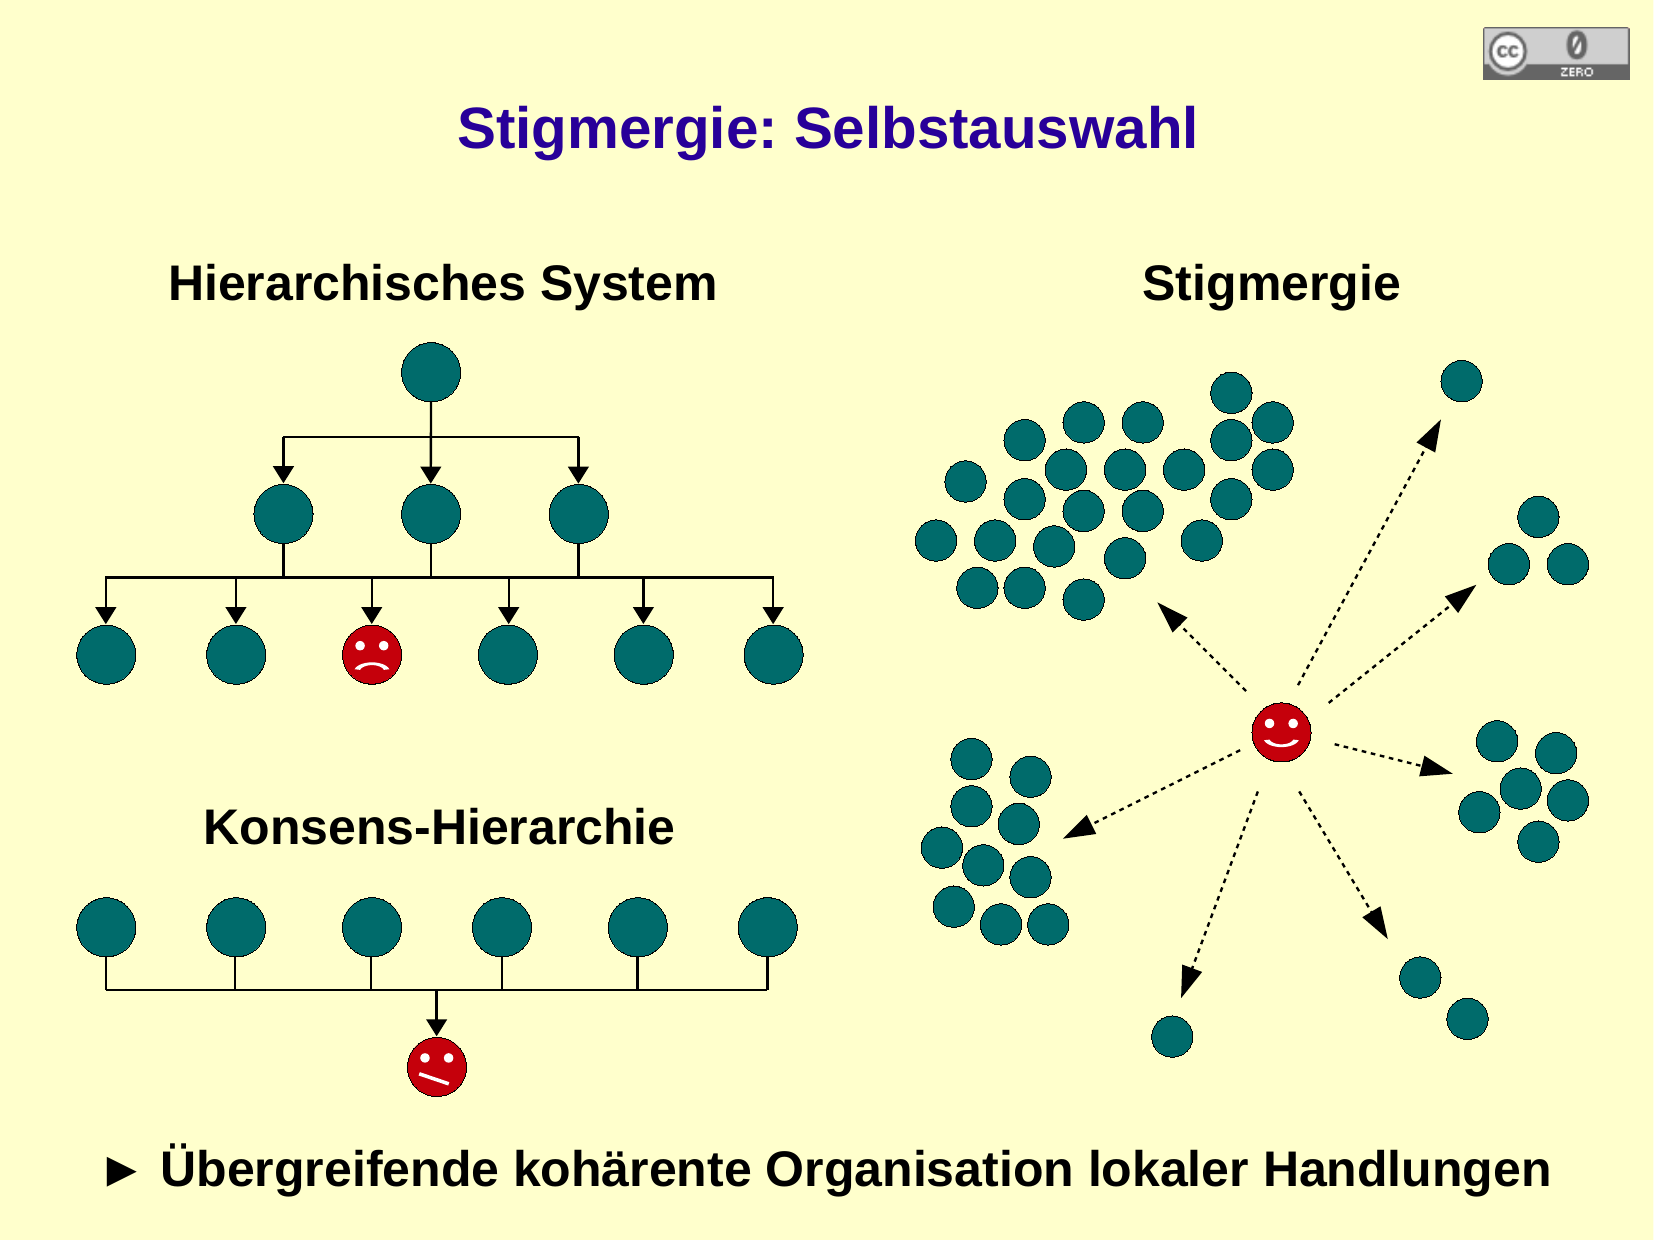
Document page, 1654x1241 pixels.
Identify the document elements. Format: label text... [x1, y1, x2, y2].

text_box [1517, 820, 1560, 863]
text_box [1458, 791, 1501, 833]
text_box [1251, 702, 1312, 762]
text_box [206, 897, 266, 957]
text_box [1210, 478, 1253, 520]
text_box [1163, 448, 1205, 491]
text_box [407, 1037, 467, 1097]
text_box [1104, 537, 1146, 579]
text_box [962, 844, 1004, 887]
text_box Hierarchisches System [153, 248, 733, 320]
text_box [608, 897, 668, 957]
text_box [1547, 779, 1589, 822]
text_box [1210, 419, 1253, 461]
text_box [253, 484, 314, 544]
text_box [401, 484, 461, 544]
text_box [342, 625, 402, 685]
text_box [1062, 401, 1105, 444]
text_box Konsens-Hierarchie [189, 791, 691, 863]
text_box [76, 897, 136, 957]
text_box [738, 897, 798, 957]
text_box [915, 519, 957, 562]
text_box [921, 826, 963, 869]
text_box [1104, 448, 1146, 491]
text_box [1122, 401, 1164, 444]
text_box [933, 885, 975, 928]
text_box [1399, 956, 1442, 999]
text_box [980, 903, 1022, 946]
text_box [944, 460, 987, 503]
text_box [1446, 998, 1489, 1040]
text_box [76, 625, 136, 685]
text_box [1500, 767, 1542, 810]
text_box [614, 625, 674, 685]
text_box [1440, 360, 1483, 402]
title Stigmergie: Selbstauswahl [86, 49, 1571, 207]
text_box [342, 897, 402, 957]
text_box [472, 897, 532, 957]
text_box [401, 342, 461, 402]
text_box [1488, 543, 1530, 585]
text_box [549, 484, 609, 544]
text_box [956, 567, 999, 609]
text_box Stigmergie [1127, 248, 1417, 320]
text_box [1251, 448, 1294, 491]
text_box [1535, 732, 1577, 774]
text_box [206, 625, 266, 685]
text_box [998, 803, 1040, 845]
text_box [1003, 567, 1046, 609]
text_box [1027, 903, 1069, 946]
text_box [1009, 856, 1052, 898]
text_box [1062, 490, 1105, 532]
text_box [1045, 448, 1087, 491]
text_box [1122, 490, 1164, 532]
text_box [1181, 519, 1223, 562]
text_box [974, 519, 1016, 562]
text_box [1003, 478, 1046, 520]
text_box [1003, 419, 1046, 461]
text_box [744, 625, 804, 685]
text_box [1009, 756, 1052, 798]
text_box [1547, 543, 1589, 585]
text_box [1062, 578, 1105, 621]
picture [1483, 27, 1630, 80]
text_box [1251, 401, 1294, 444]
text_box [1033, 525, 1075, 568]
text_box [1151, 1015, 1193, 1058]
text_box [950, 738, 993, 780]
text_box [950, 785, 993, 827]
text_box [478, 625, 538, 685]
text_box [1476, 720, 1518, 762]
text_box [1517, 496, 1560, 538]
text_box ► Übergreifende kohärente Organisation lokaler Handlungen [82, 1133, 1568, 1205]
text_box [1210, 372, 1253, 414]
